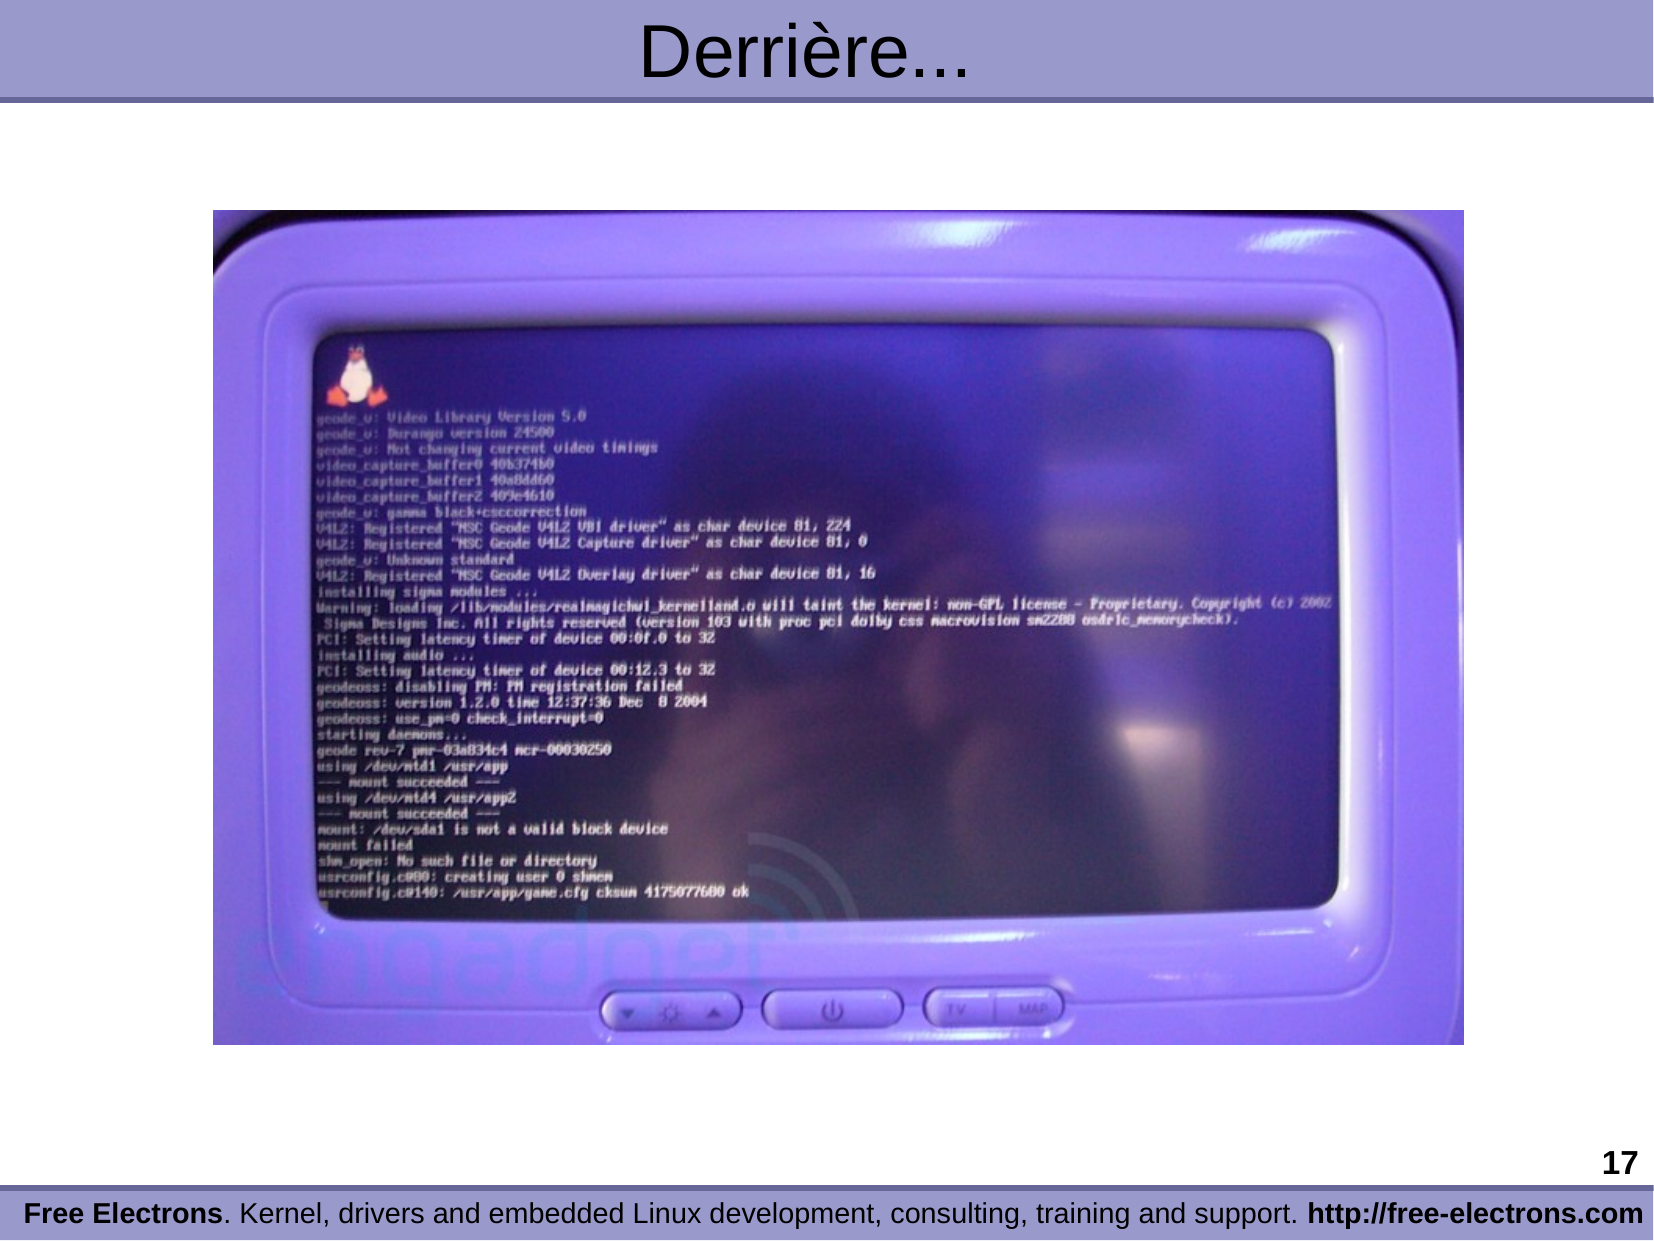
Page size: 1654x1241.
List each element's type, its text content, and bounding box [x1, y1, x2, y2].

title Derrière... [60, 4, 1551, 98]
picture [213, 210, 1464, 1046]
